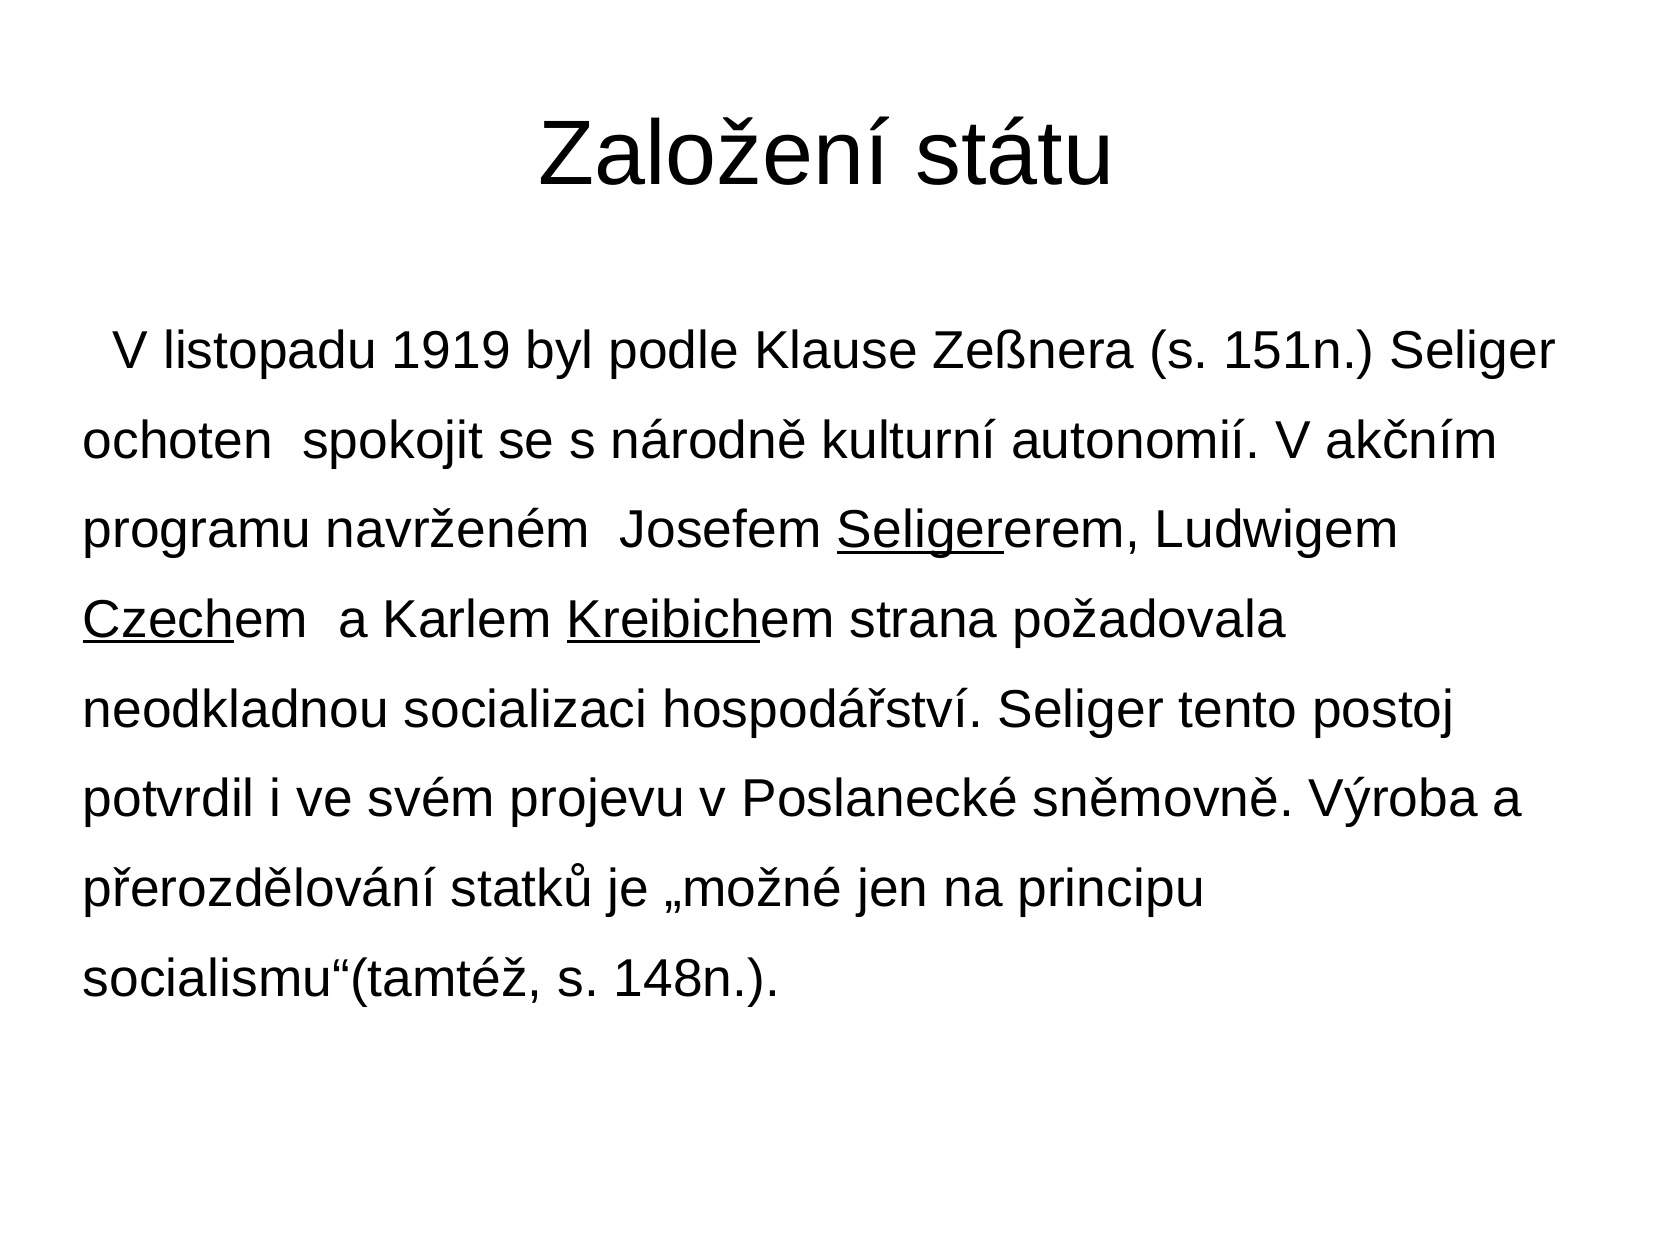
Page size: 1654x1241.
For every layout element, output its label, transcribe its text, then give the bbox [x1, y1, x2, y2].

title Založení státu [82, 49, 1571, 257]
list V listopadu 1919 byl podle Klause Zeßnera (s. 151n.) Seliger ochoten spokojit se s národně kulturní autonomií. V akčním programu navrženém Josefem Seligererem, Ludwigem Czechem a Karlem Kreibichem strana požadovala neodkladnou socializaci hospodářství. Seliger tento postoj potvrdil i ve svém projevu v Poslanecké sněmovně. Výroba a přerozdělování statků je „možné jen na principu socialismu“(tamtéž, s. 148n.). [82, 290, 1571, 1010]
